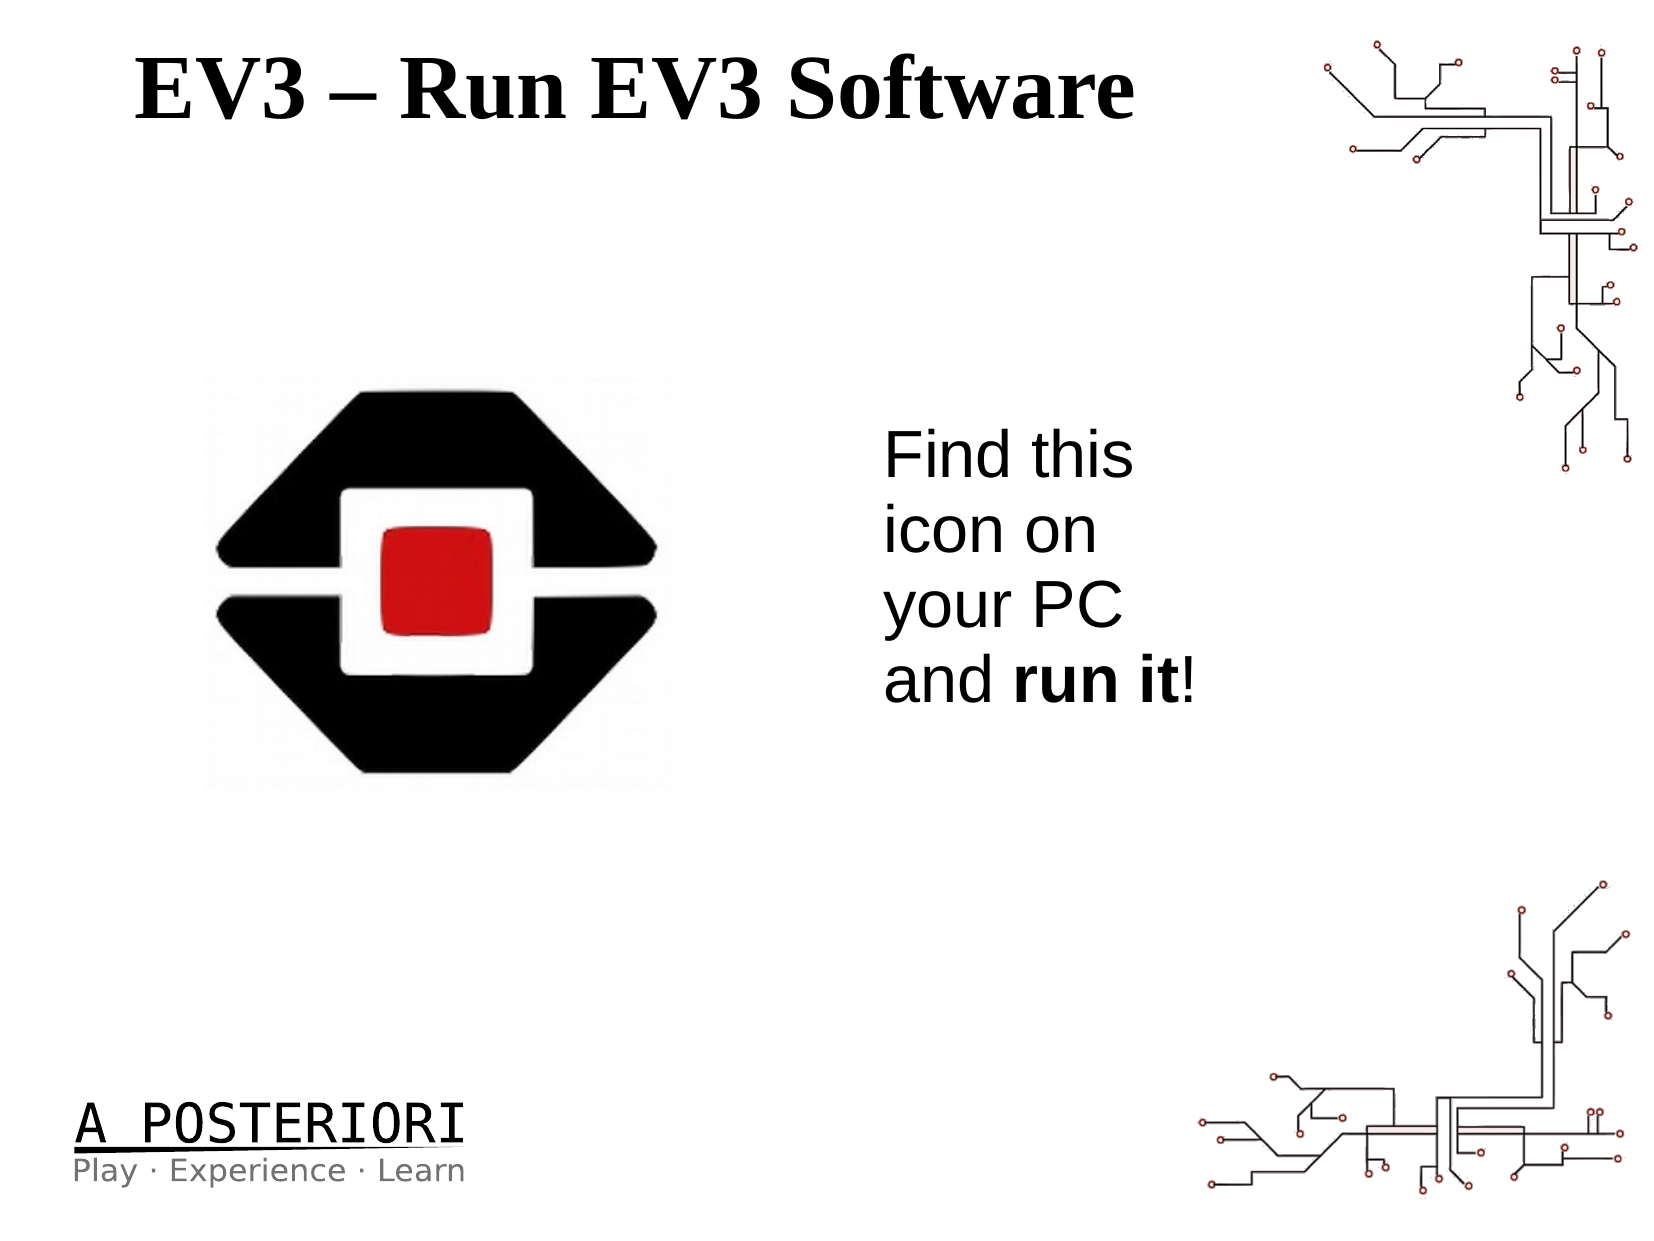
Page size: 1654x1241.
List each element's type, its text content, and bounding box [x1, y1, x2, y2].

text_box Find this icon on your PC and run it! [868, 410, 1246, 783]
title EV3 – Run EV3 Software [11, 0, 1261, 190]
picture [203, 374, 676, 792]
picture [1175, 862, 1636, 1201]
picture [73, 1101, 466, 1189]
picture [1305, 35, 1643, 496]
